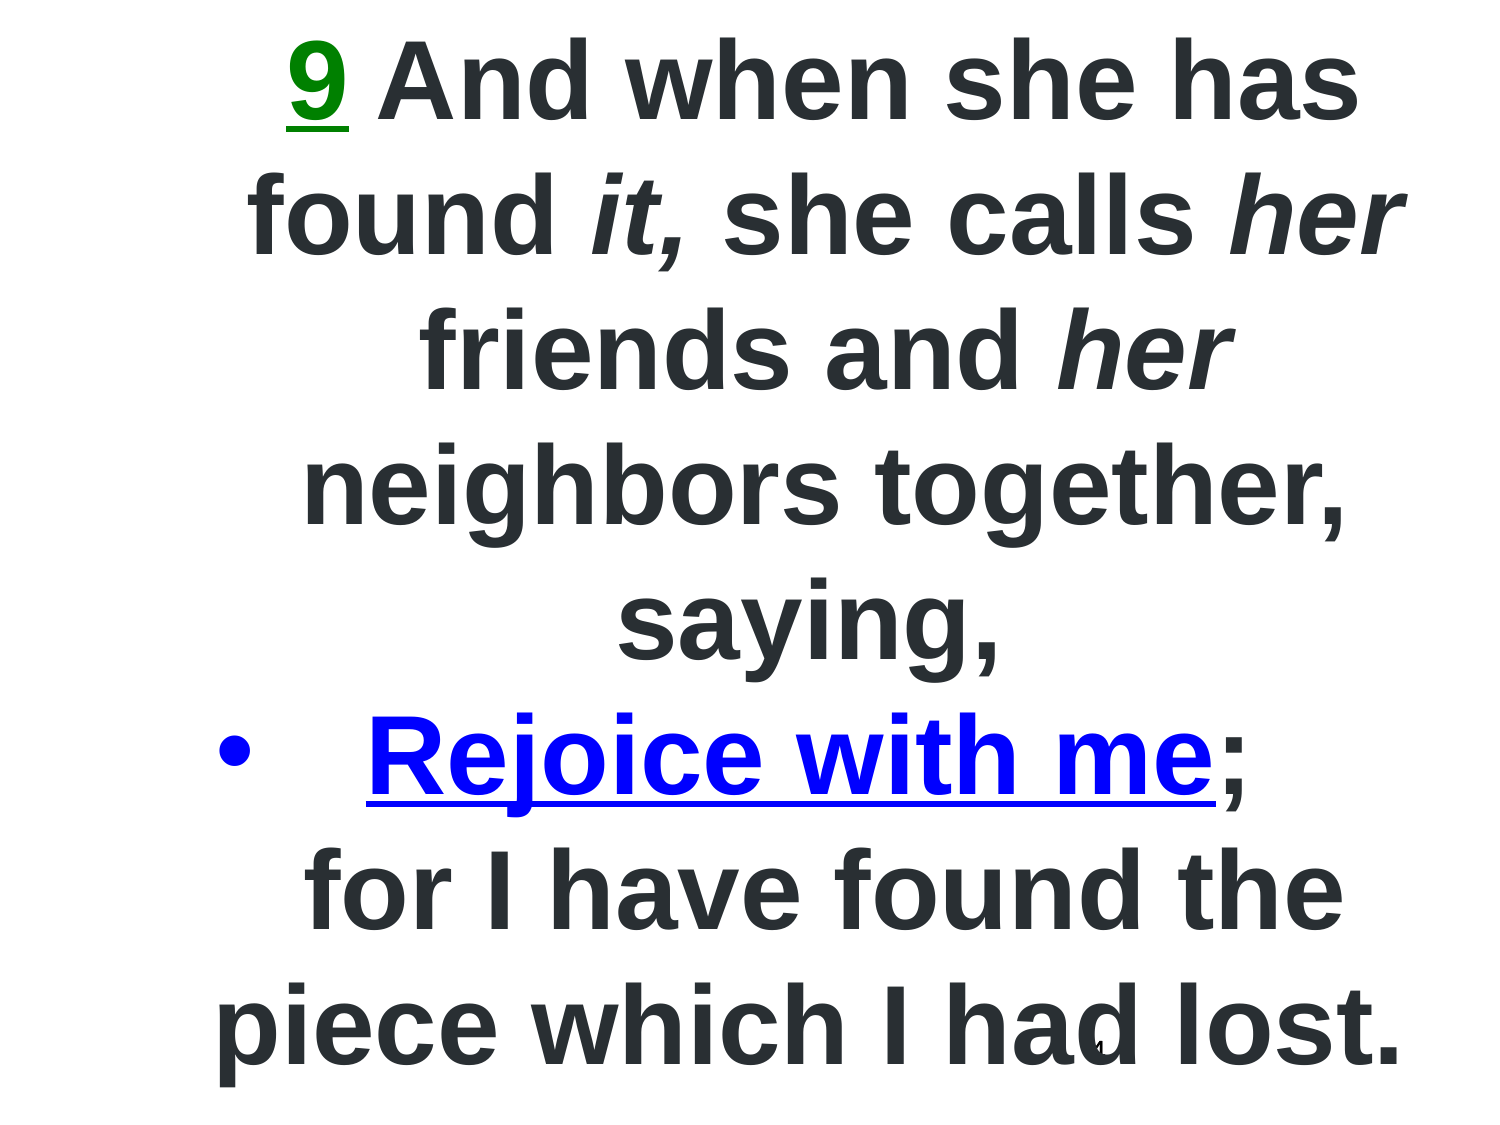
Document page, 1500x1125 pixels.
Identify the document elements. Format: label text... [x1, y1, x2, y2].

text_box 9 And when she has found it, she calls her friends and her neighbors together, saying, Rejoice with me; for I have found the piece which I had lost. [0, 0, 1500, 1125]
